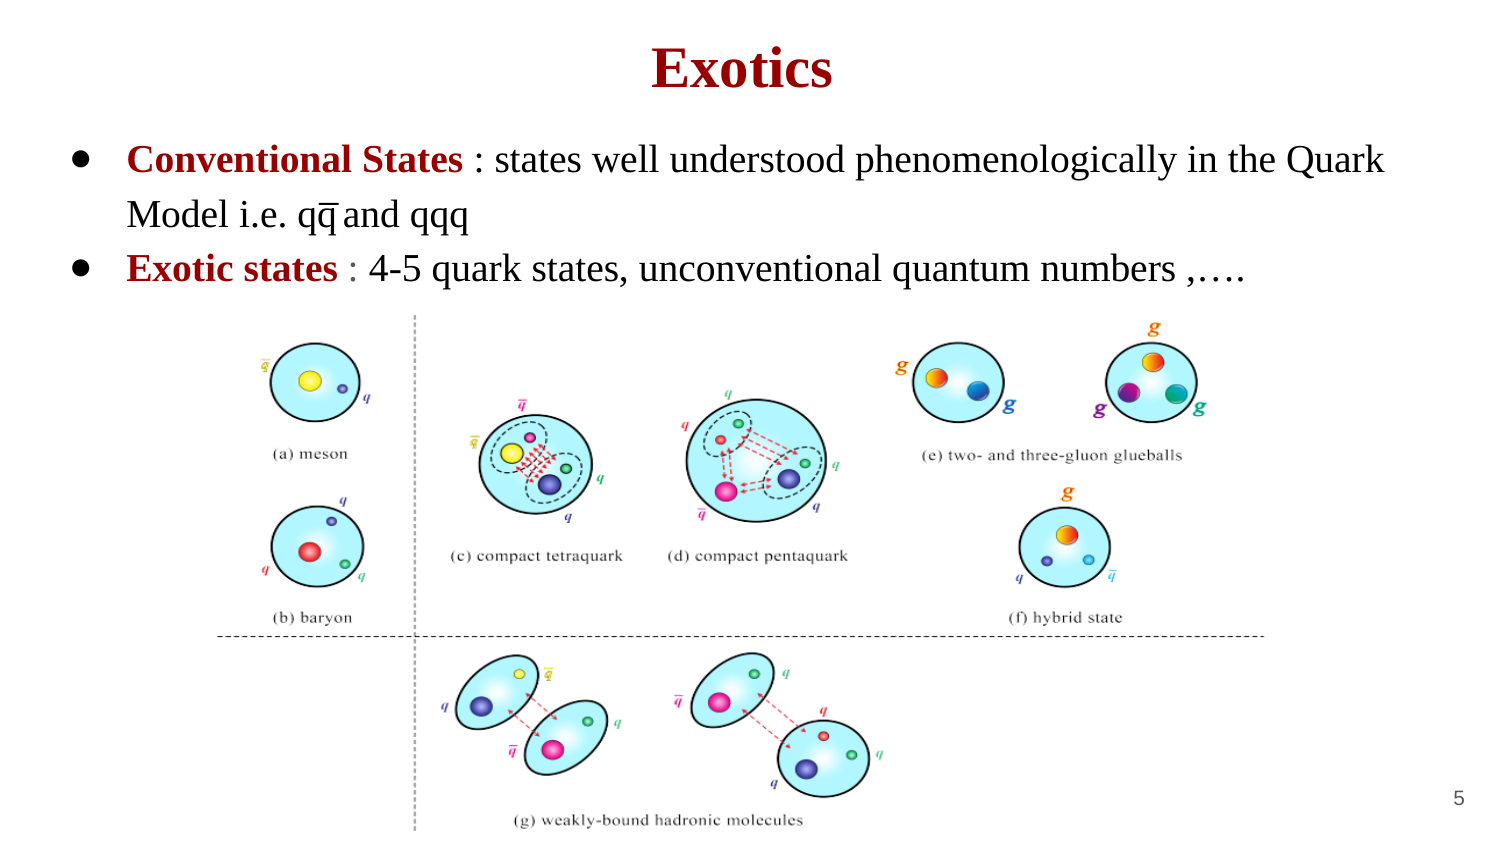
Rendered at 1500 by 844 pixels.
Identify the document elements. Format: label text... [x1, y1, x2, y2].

title Exotics [51, 13, 1449, 111]
slide_number <number> [1389, 764, 1480, 830]
picture [209, 310, 1269, 844]
list Conventional States : states well understood phenomenologically in the Quark Model i.e. qq̅ and qqq Exotic states : 4-5 quark states, unconventional quantum numbers ,…. [36, 111, 1462, 374]
